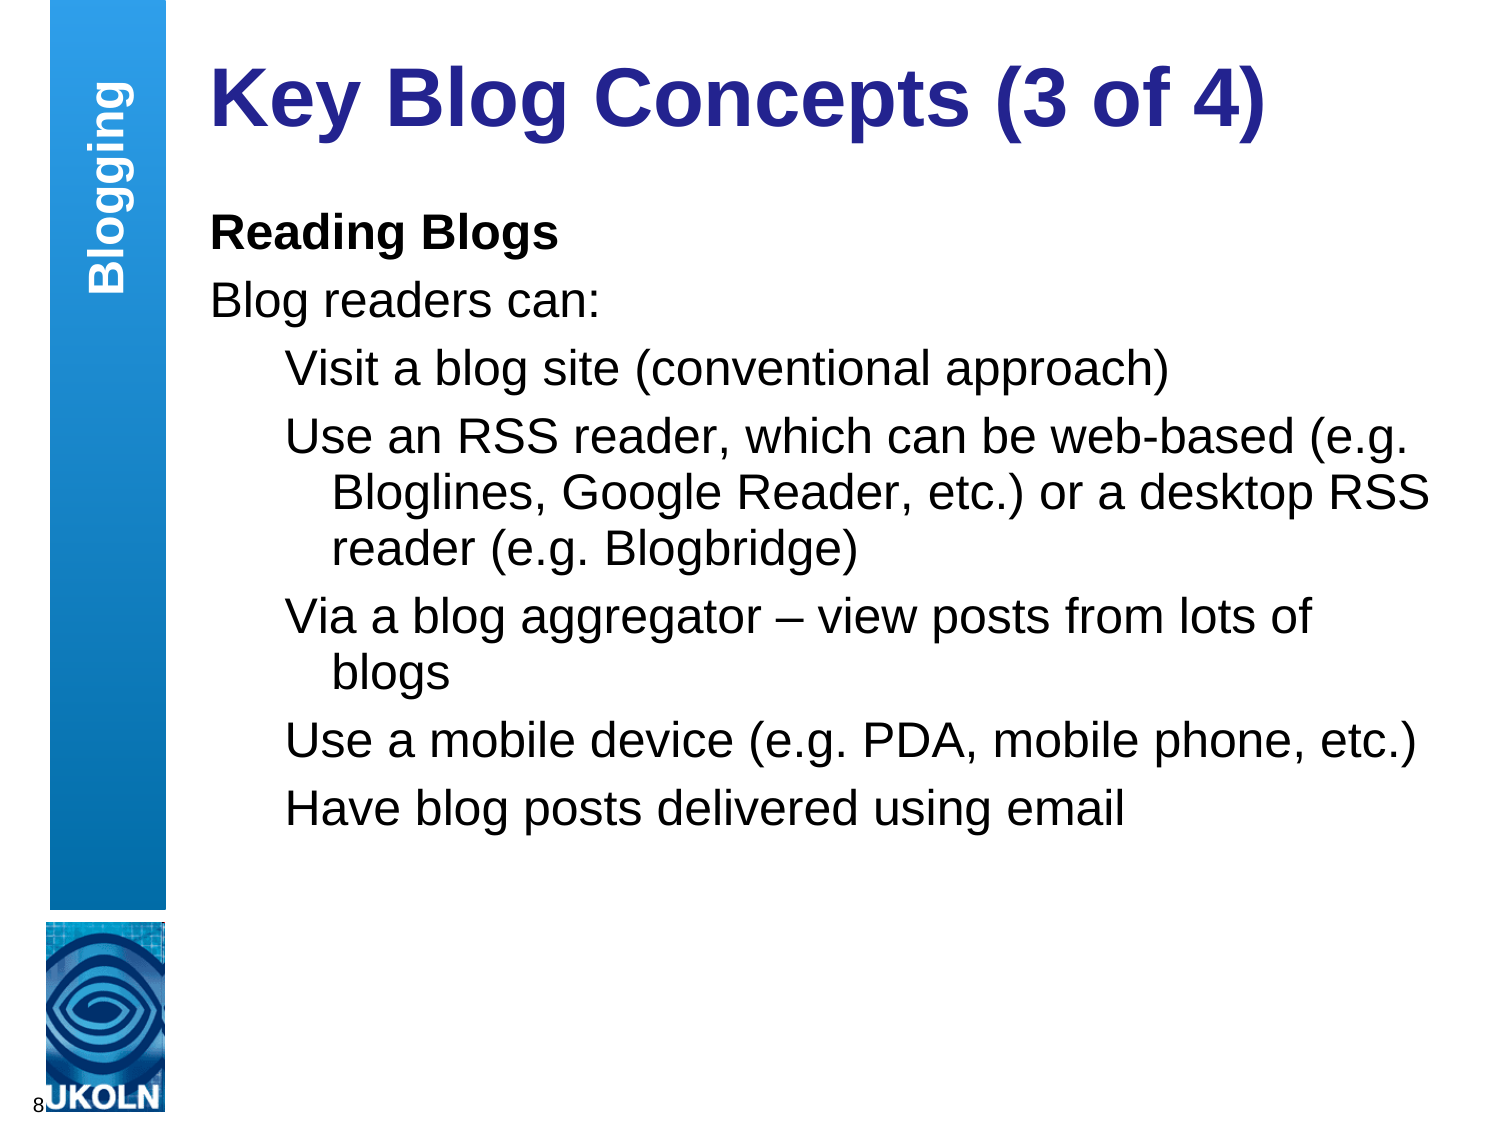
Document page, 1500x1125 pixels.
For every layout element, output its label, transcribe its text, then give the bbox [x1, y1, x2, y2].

list Reading Blogs Blog readers can: Visit a blog site (conventional approach) Use an RSS reader, which can be web-based (e.g. Bloglines, Google Reader, etc.) or a desktop RSS reader (e.g. Blogbridge) Via a blog aggregator – view posts from lots of blogs Use a mobile device (e.g. PDA, mobile phone, etc.) Have blog posts delivered using email [194, 196, 1447, 1026]
picture [46, 922, 165, 1112]
picture [46, 922, 58, 927]
title Key Blog Concepts (3 of 4) [194, 39, 1447, 156]
text_box Blogging [70, 64, 142, 312]
